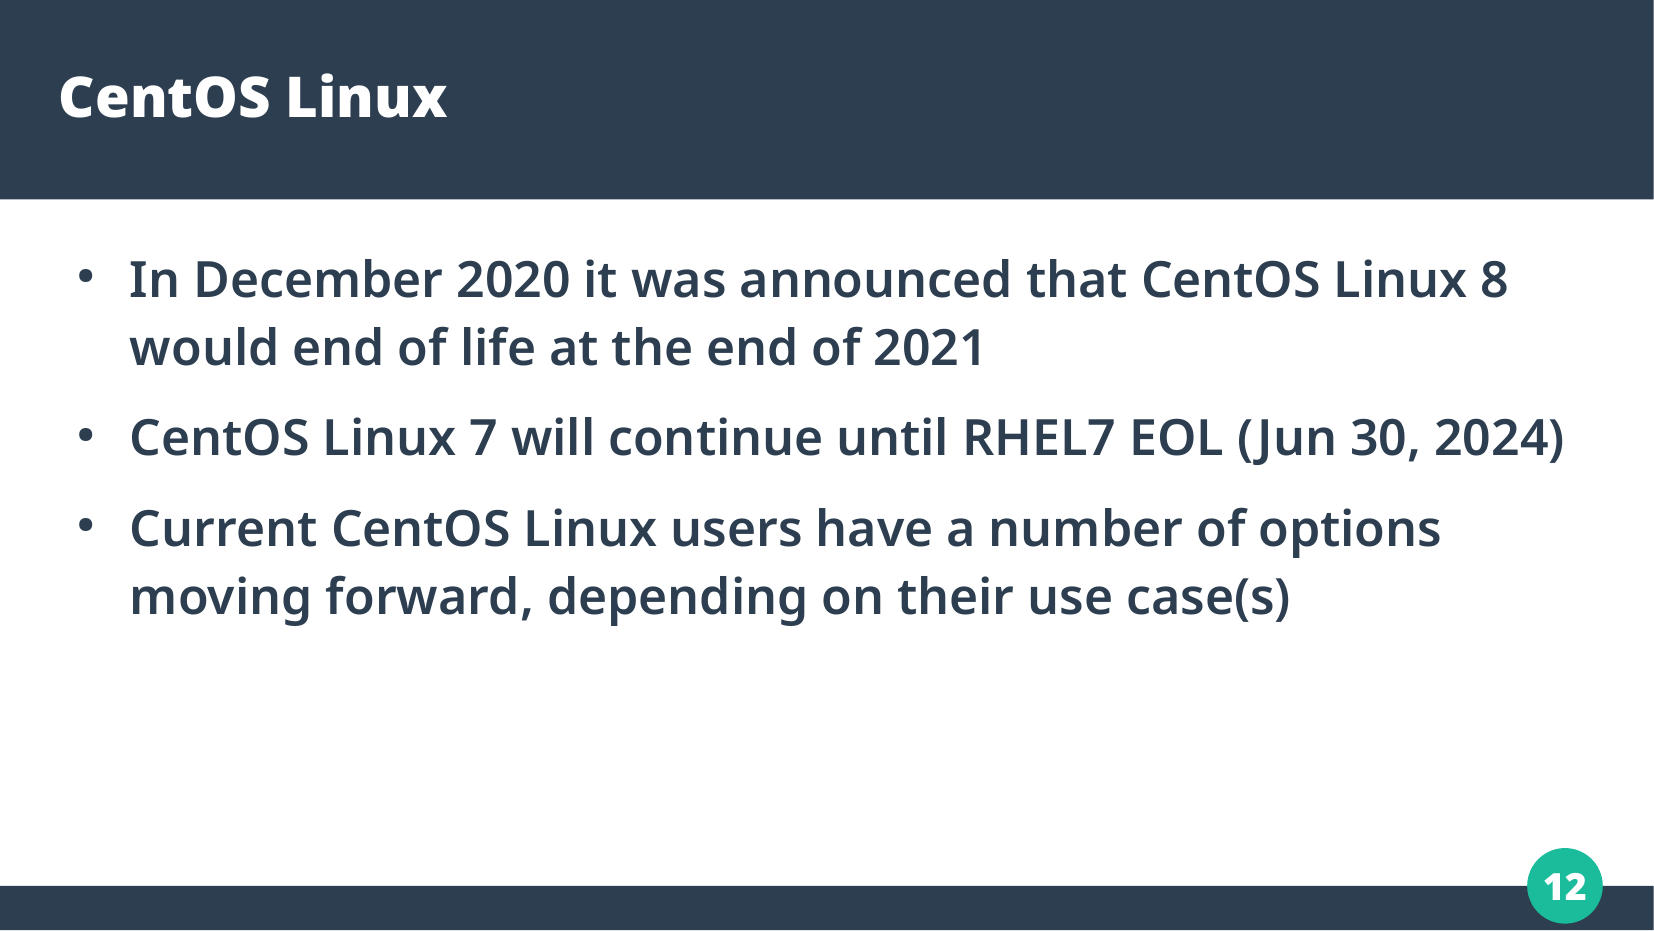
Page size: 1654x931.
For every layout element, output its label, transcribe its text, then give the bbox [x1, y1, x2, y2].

title CentOS Linux [59, 37, 1595, 156]
list In December 2020 it was announced that CentOS Linux 8 would end of life at the end of 2021 CentOS Linux 7 will continue until RHEL7 EOL (Jun 30, 2024) Current CentOS Linux users have a number of options moving forward, depending on their use case(s) [59, 243, 1595, 864]
